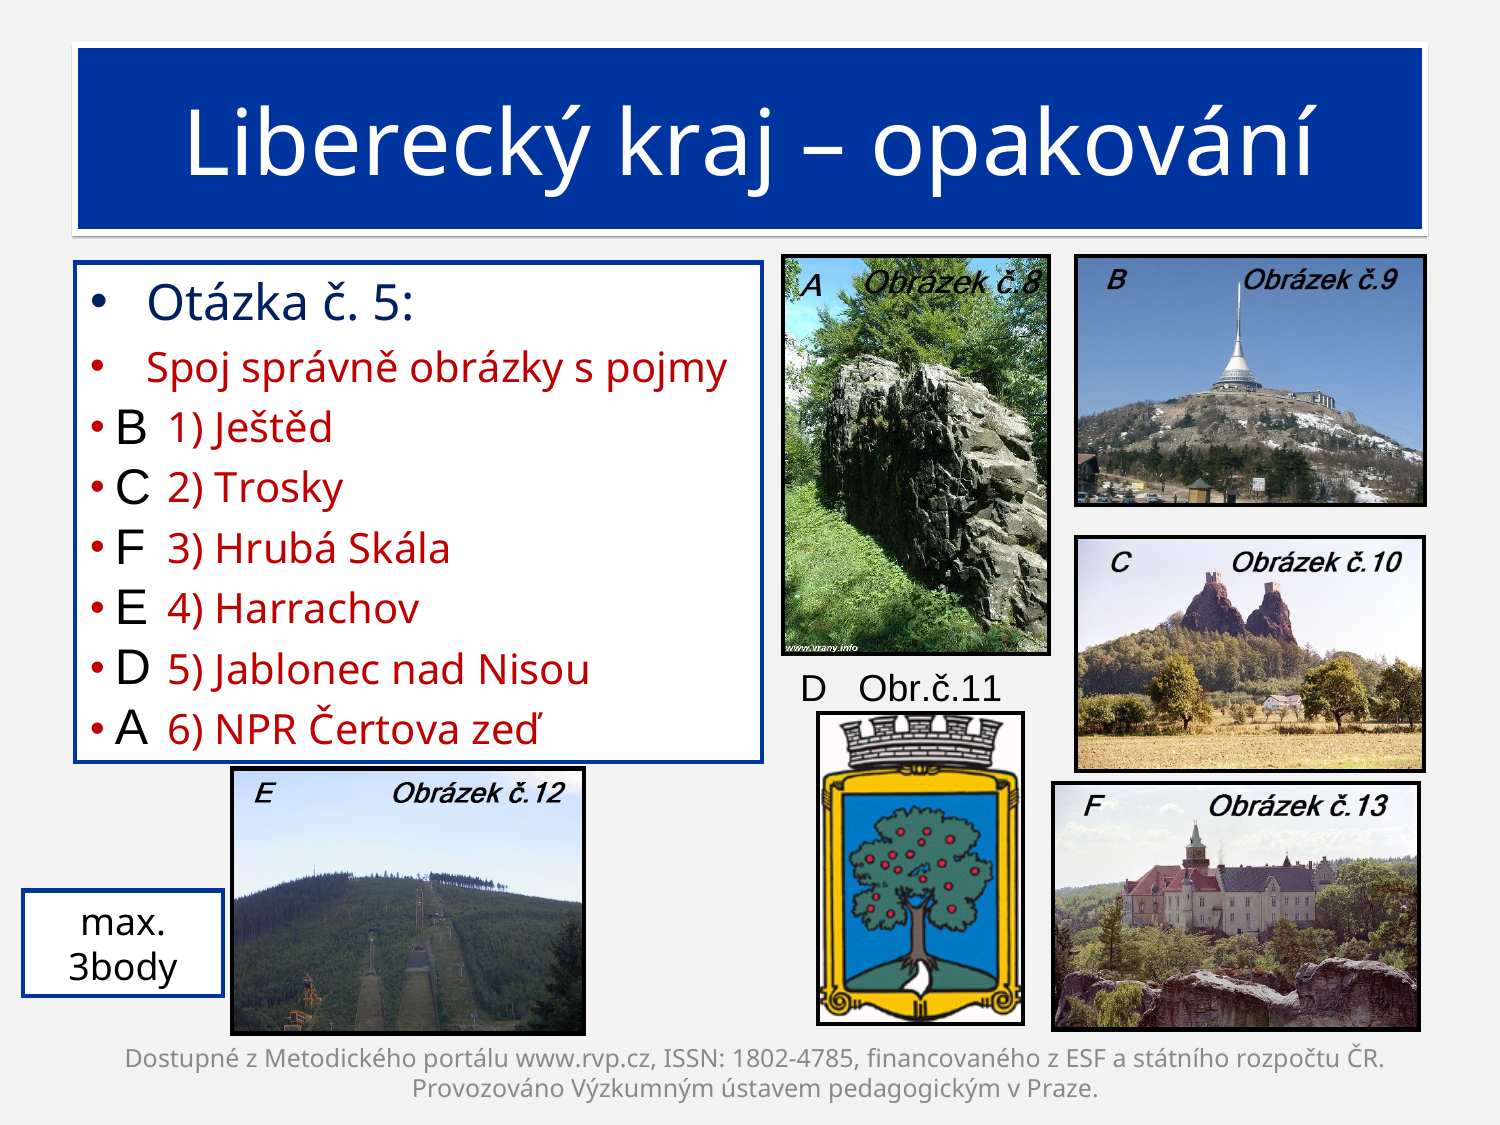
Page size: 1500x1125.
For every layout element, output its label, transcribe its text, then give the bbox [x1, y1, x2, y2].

text_box B C F E D A [100, 386, 172, 823]
text_box [785, 257, 1047, 652]
text_box Dostupné z Metodického portálu www.rvp.cz, ISSN: 1802-4785, financovaného z ESF a státního rozpočtu ČR. Provozováno Výzkumným ústavem pedagogickým v Praze. [82, 1042, 1430, 1103]
text_box max. 3body [23, 890, 223, 997]
picture [1078, 539, 1423, 769]
picture [1054, 785, 1417, 1028]
list Otázka č. 5: Spoj správně obrázky s pojmy 1) Ještěd 2) Trosky 3) Hrubá Skála 4) Harrachov 5) Jablonec nad Nisou 6) NPR Čertova zeď [75, 262, 762, 762]
picture [1078, 257, 1423, 504]
text_box D Obr.č.11 [785, 656, 1044, 717]
title Liberecký kraj – opakování [75, 45, 1426, 233]
picture [820, 717, 1022, 1022]
picture [234, 770, 583, 1032]
